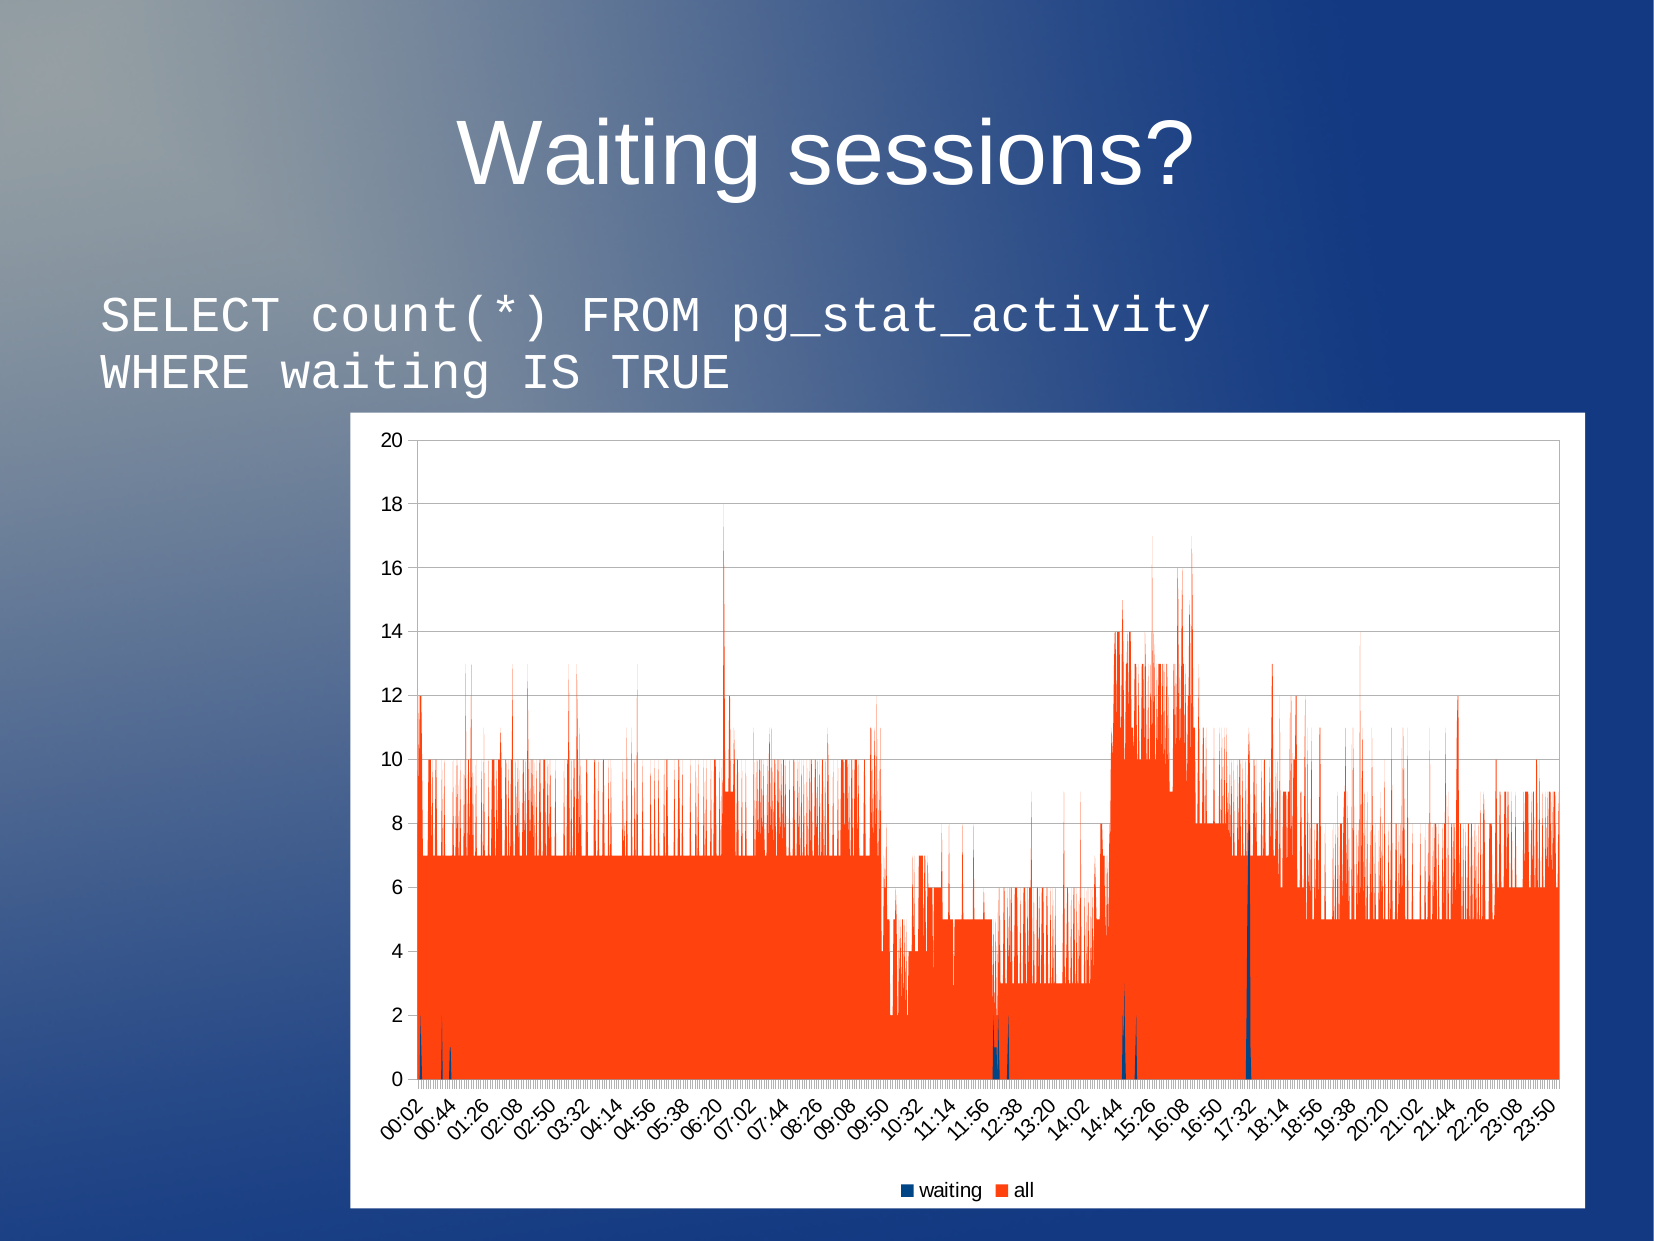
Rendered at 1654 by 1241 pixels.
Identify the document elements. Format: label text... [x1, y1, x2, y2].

list SELECT count(*) FROM pg_stat_activity WHERE waiting IS TRUE [82, 290, 1571, 1109]
title Waiting sessions? [82, 49, 1571, 257]
picture [0, 0, 1654, 1241]
chart [350, 412, 1586, 1209]
